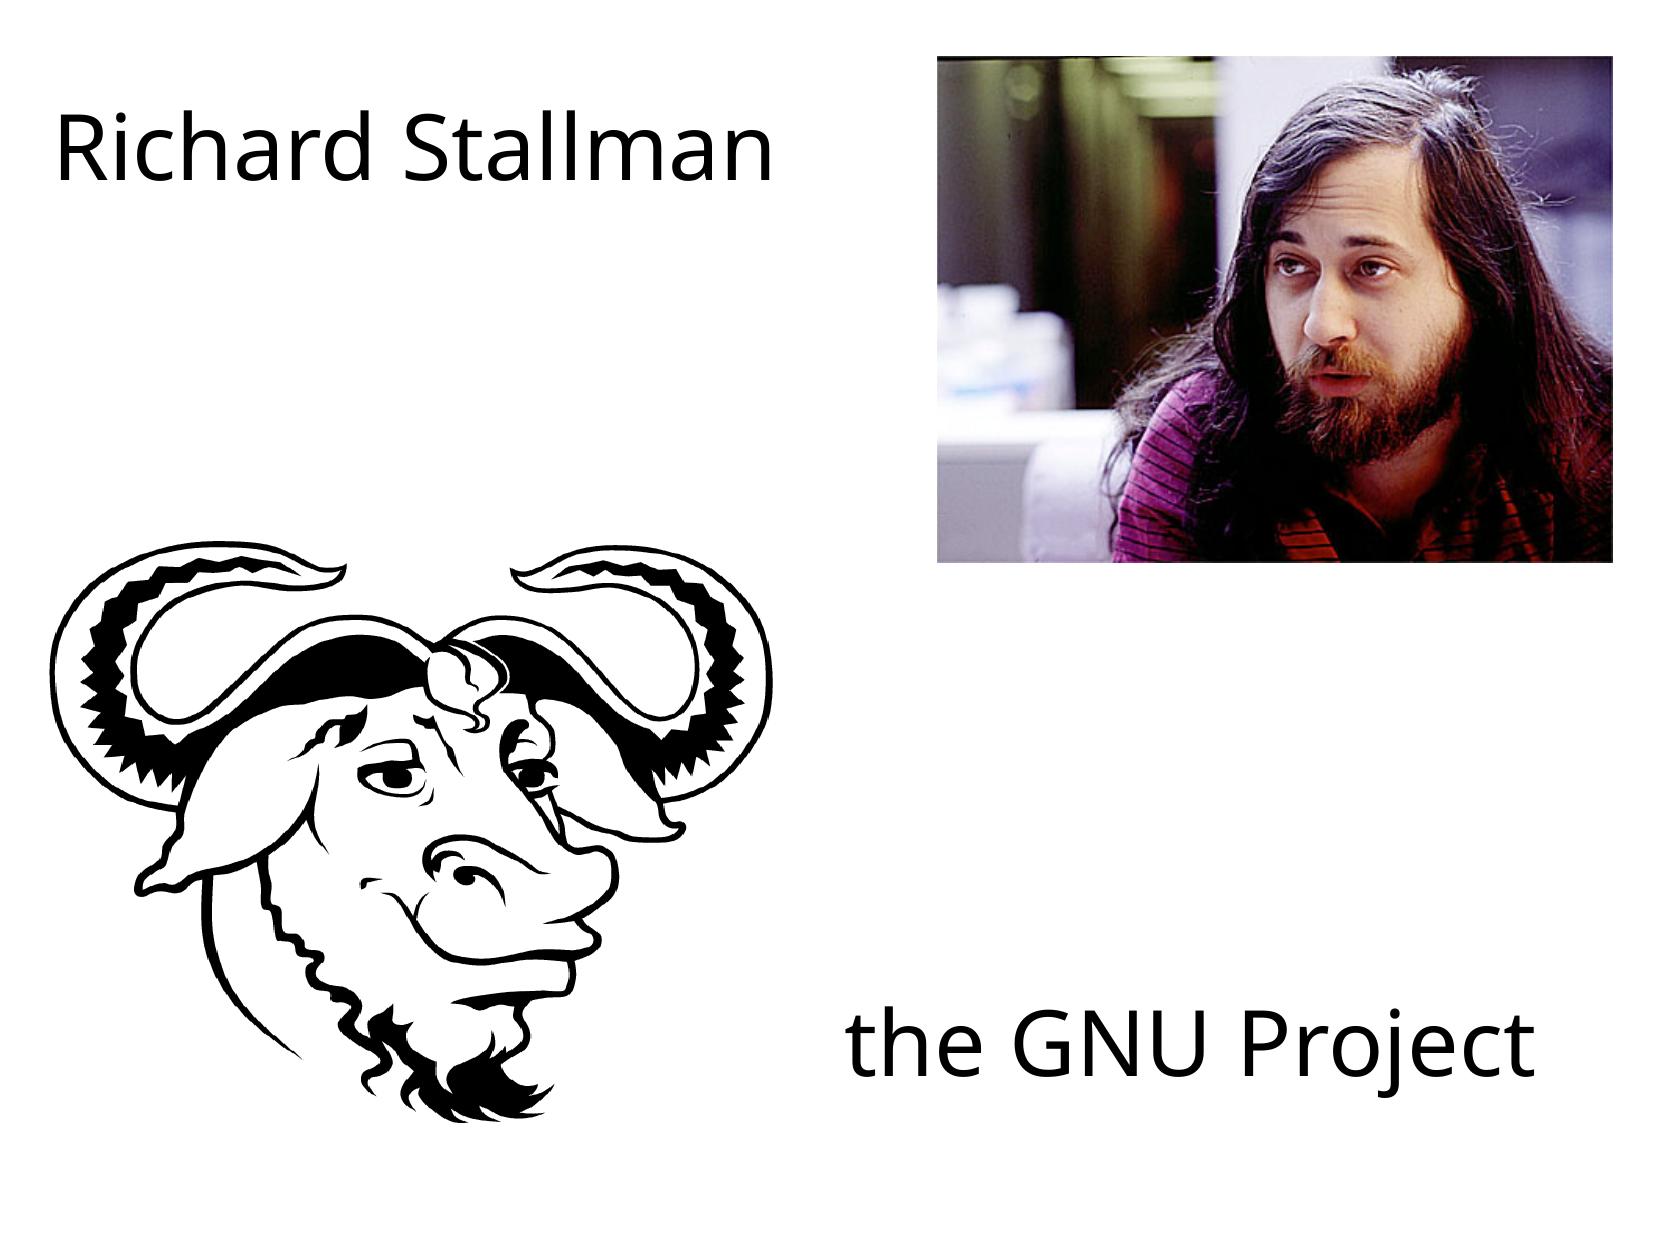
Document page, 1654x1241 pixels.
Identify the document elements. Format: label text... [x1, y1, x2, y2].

picture [937, 56, 1613, 563]
text_box Richard Stallman [37, 75, 1313, 601]
text_box the GNU Project [829, 971, 1654, 1099]
picture [37, 524, 788, 1138]
